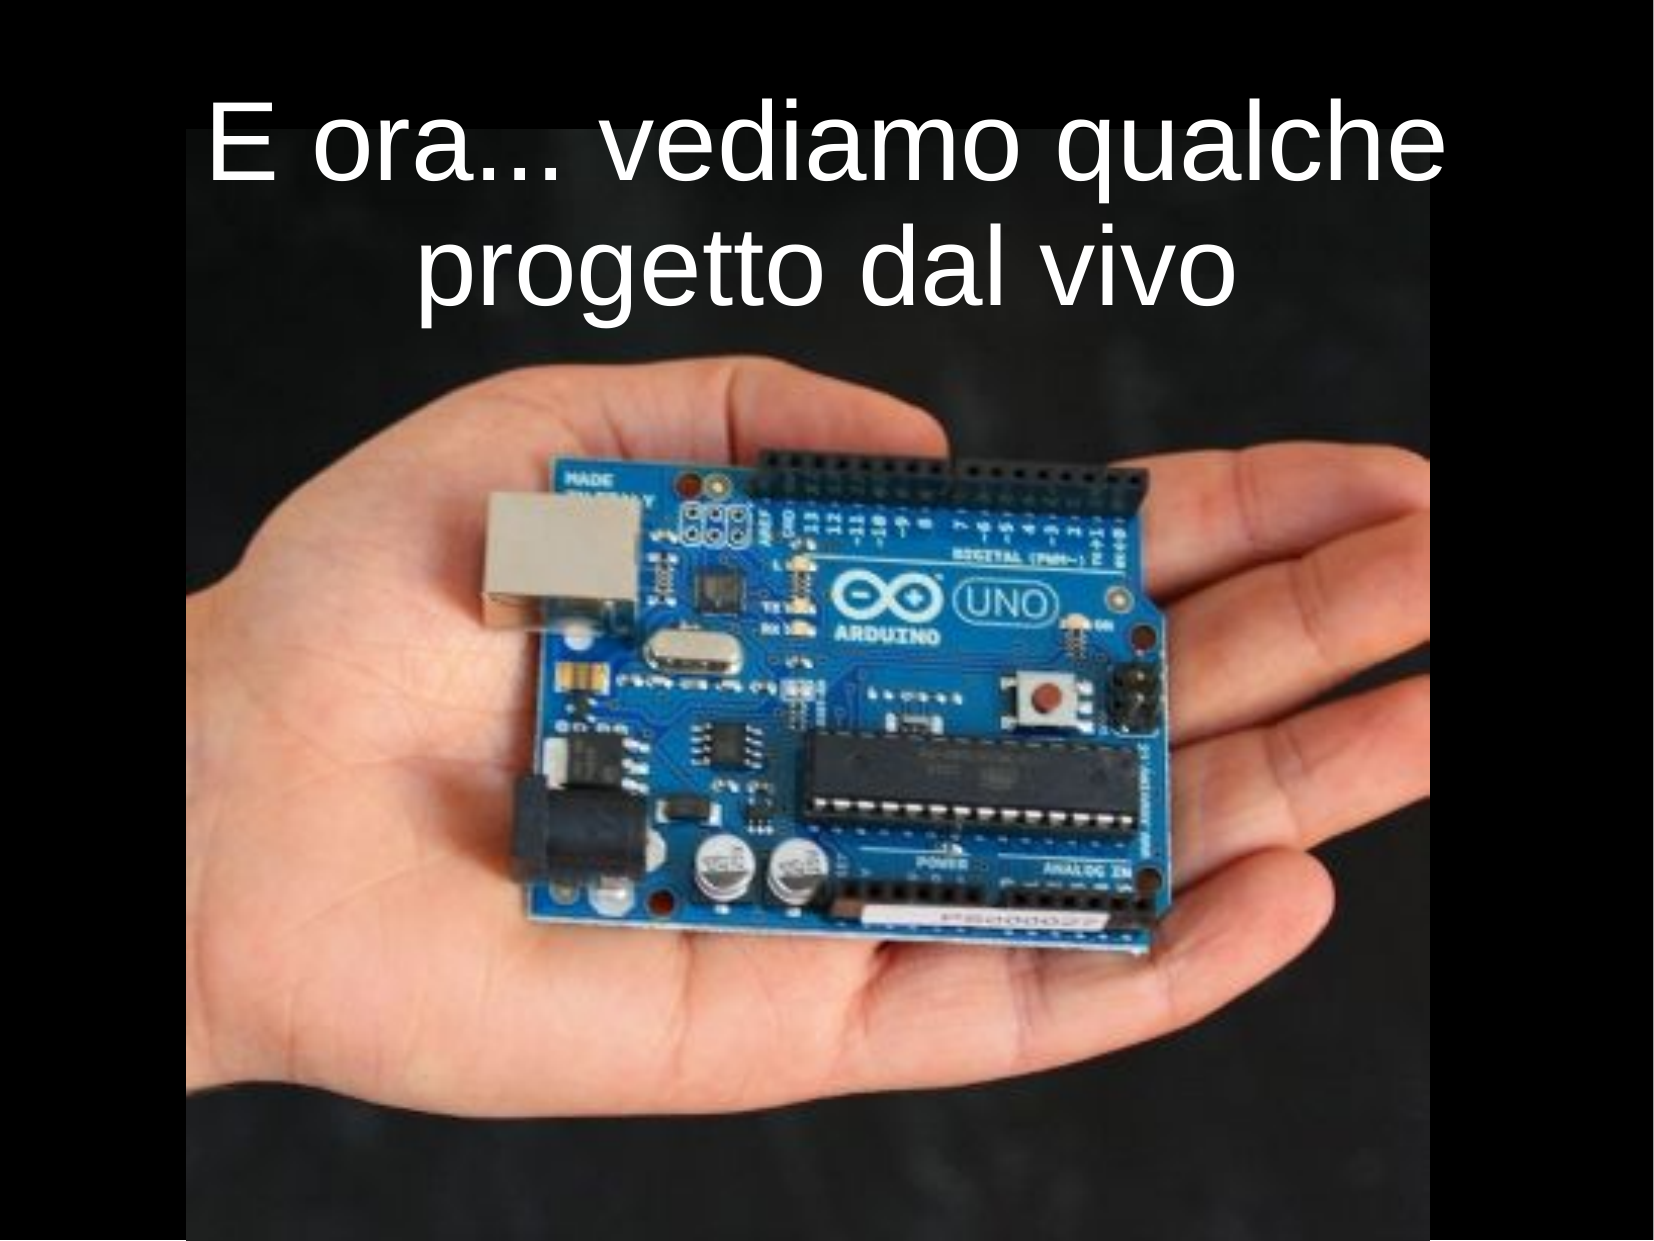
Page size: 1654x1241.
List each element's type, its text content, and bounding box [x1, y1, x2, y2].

picture [186, 345, 1430, 1241]
text_box E ora... vediamo qualche progetto dal vivo [0, 70, 1654, 345]
